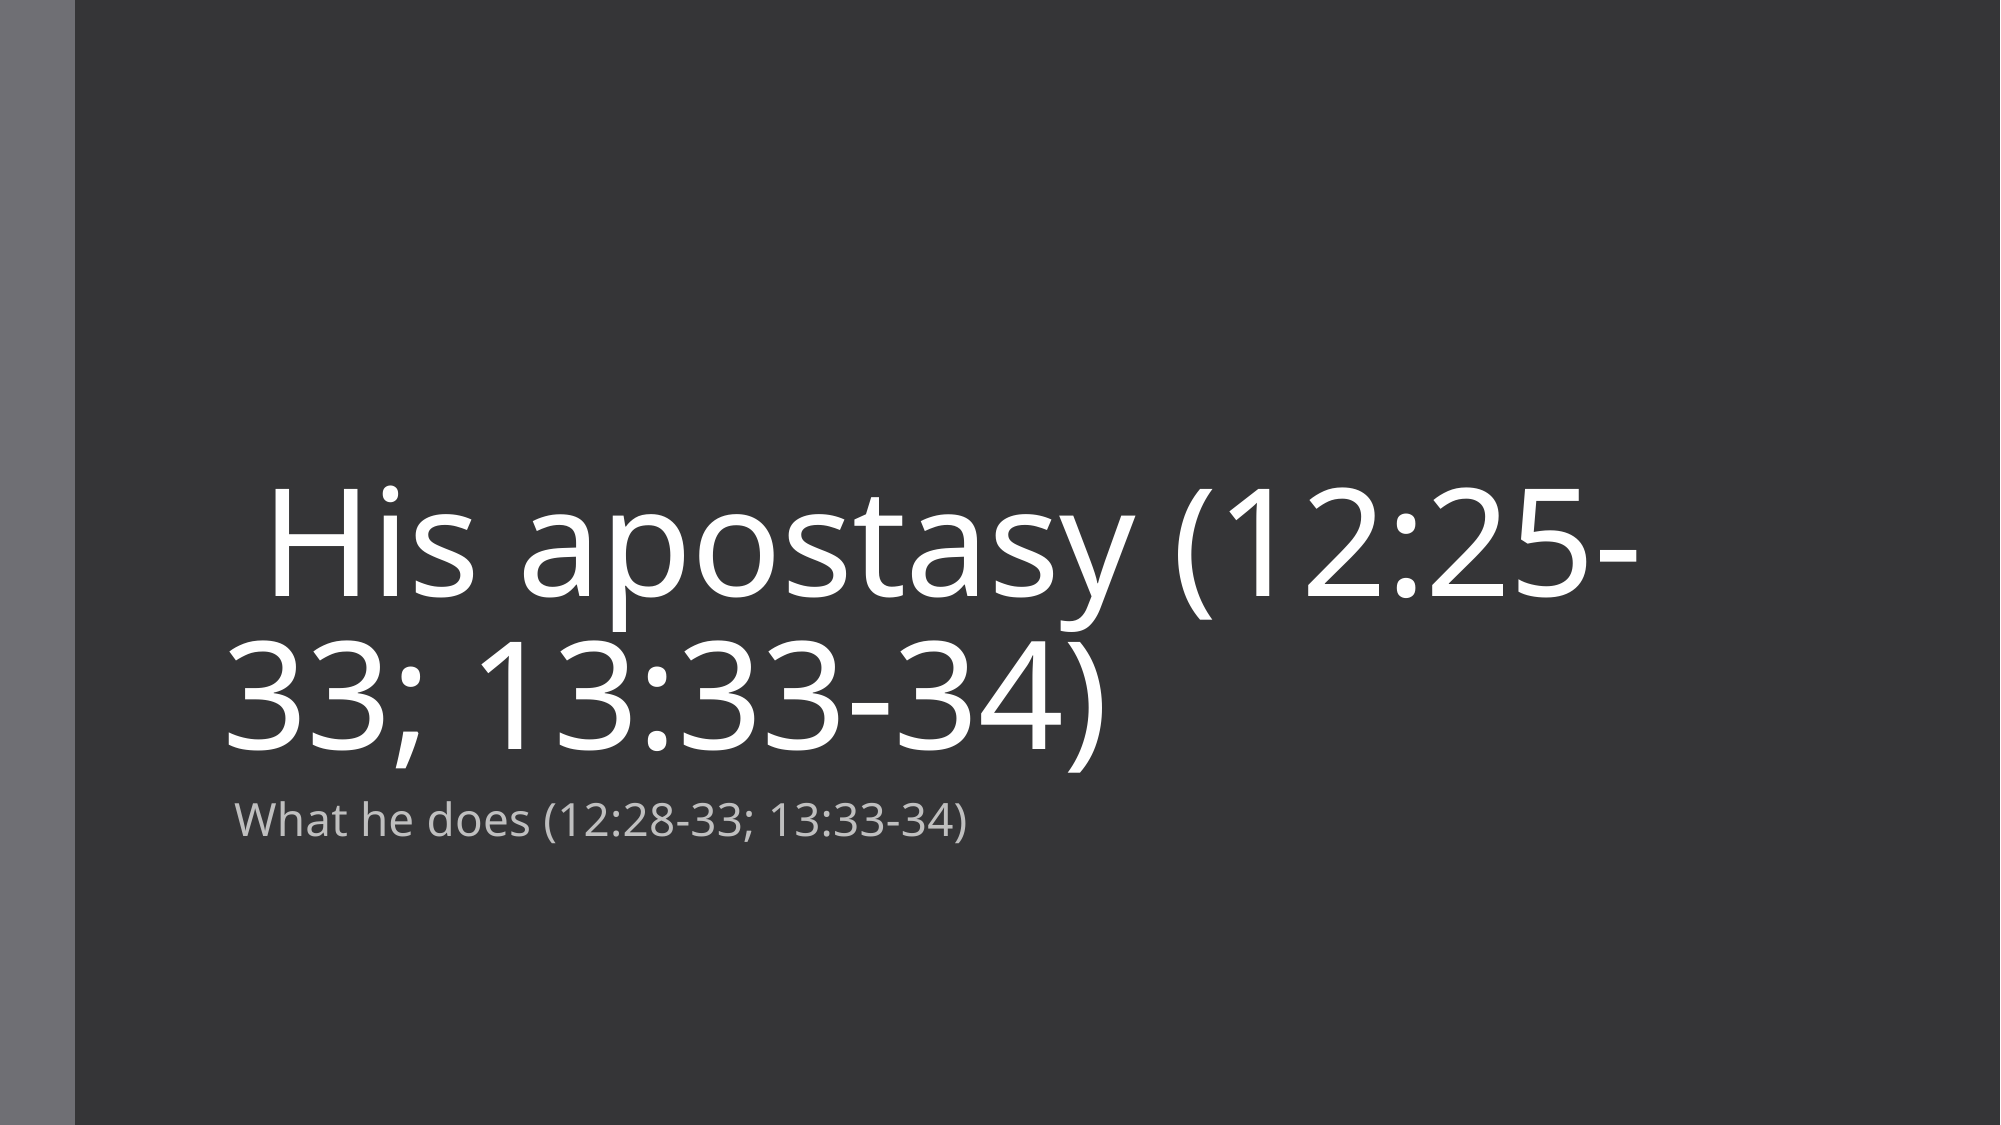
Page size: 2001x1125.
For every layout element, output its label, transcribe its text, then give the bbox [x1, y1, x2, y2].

title His apostasy (12:25-33; 13:33-34) [206, 124, 1752, 787]
subtitle What he does (12:28-33; 13:33-34) [206, 787, 1752, 1066]
